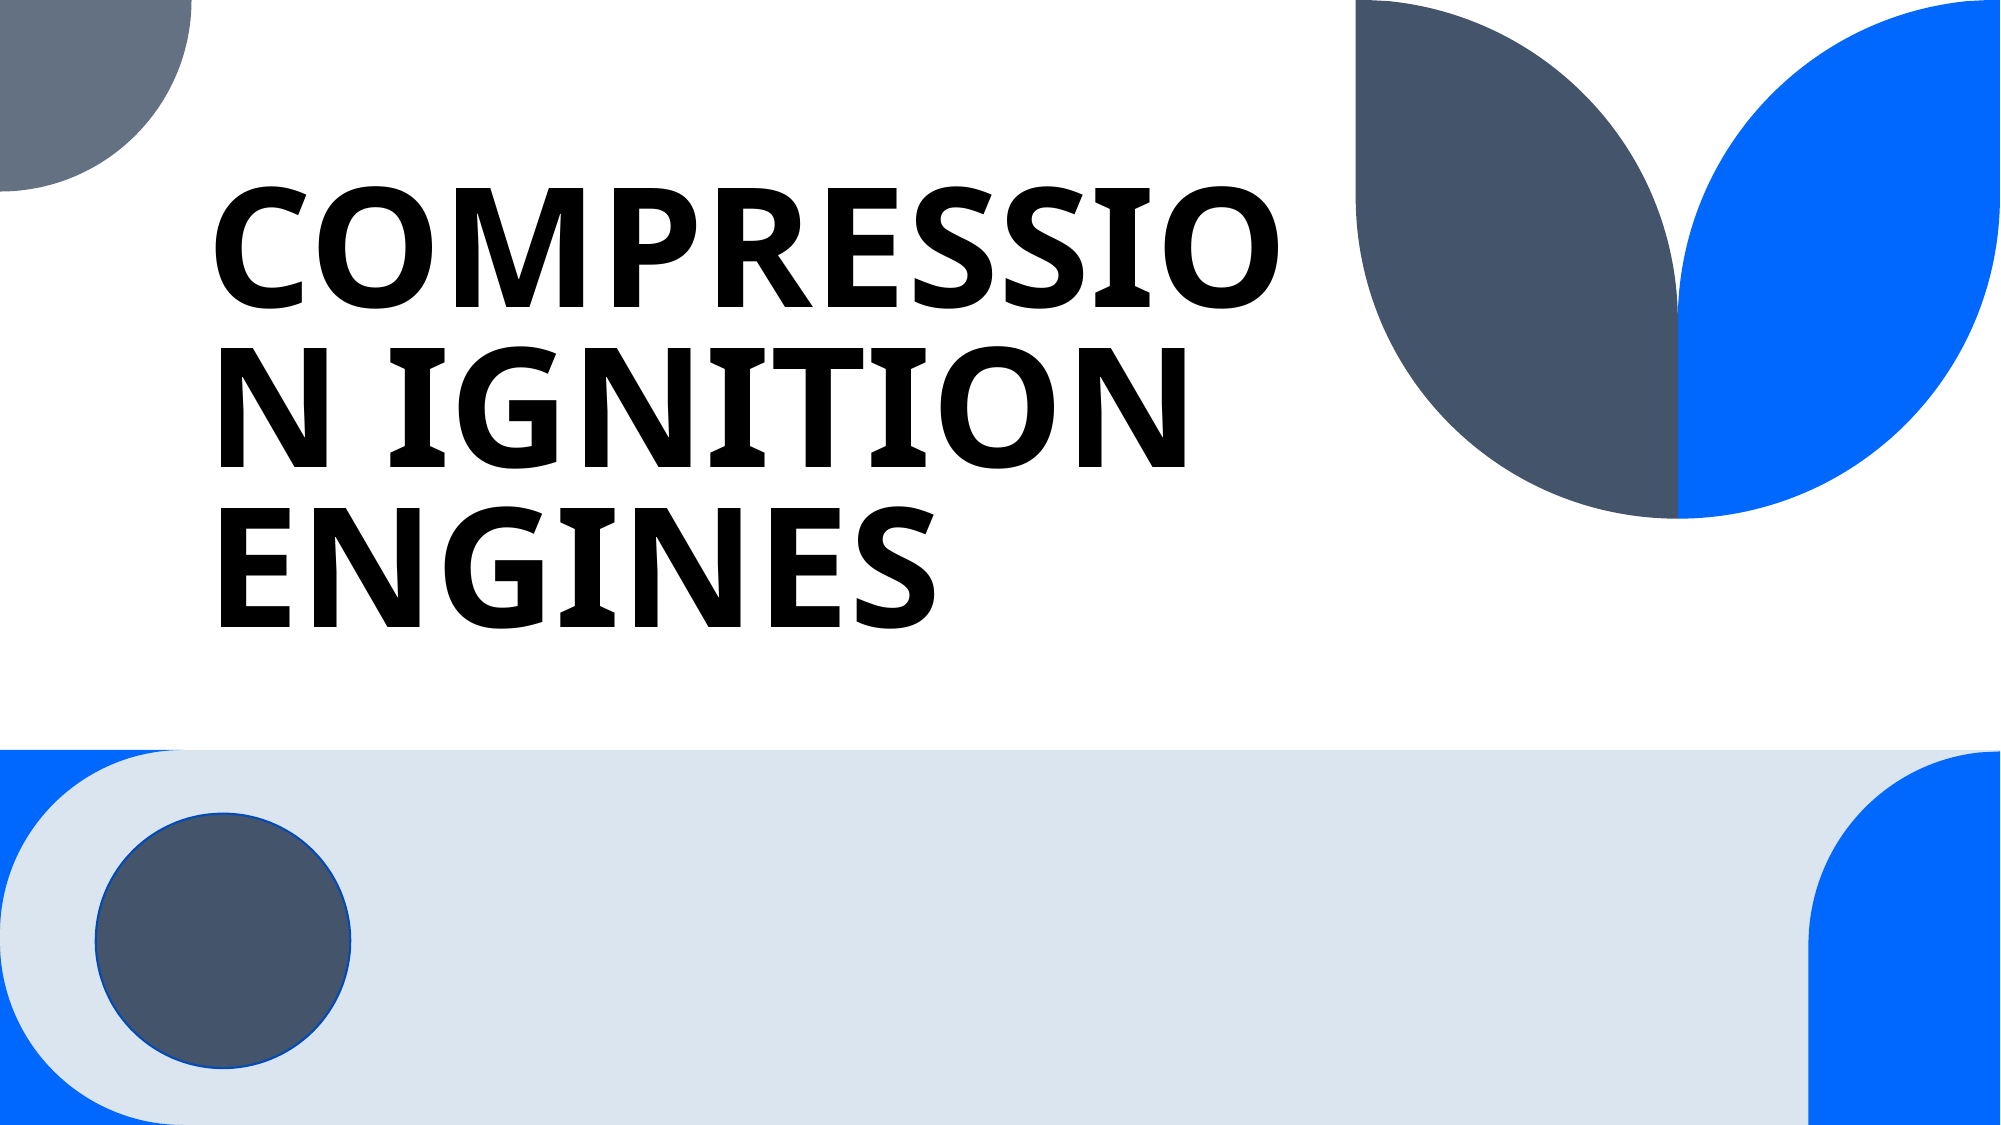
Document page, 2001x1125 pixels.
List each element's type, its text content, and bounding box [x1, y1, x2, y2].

title COMPRESSION IGNITION ENGINES [191, 38, 1356, 667]
